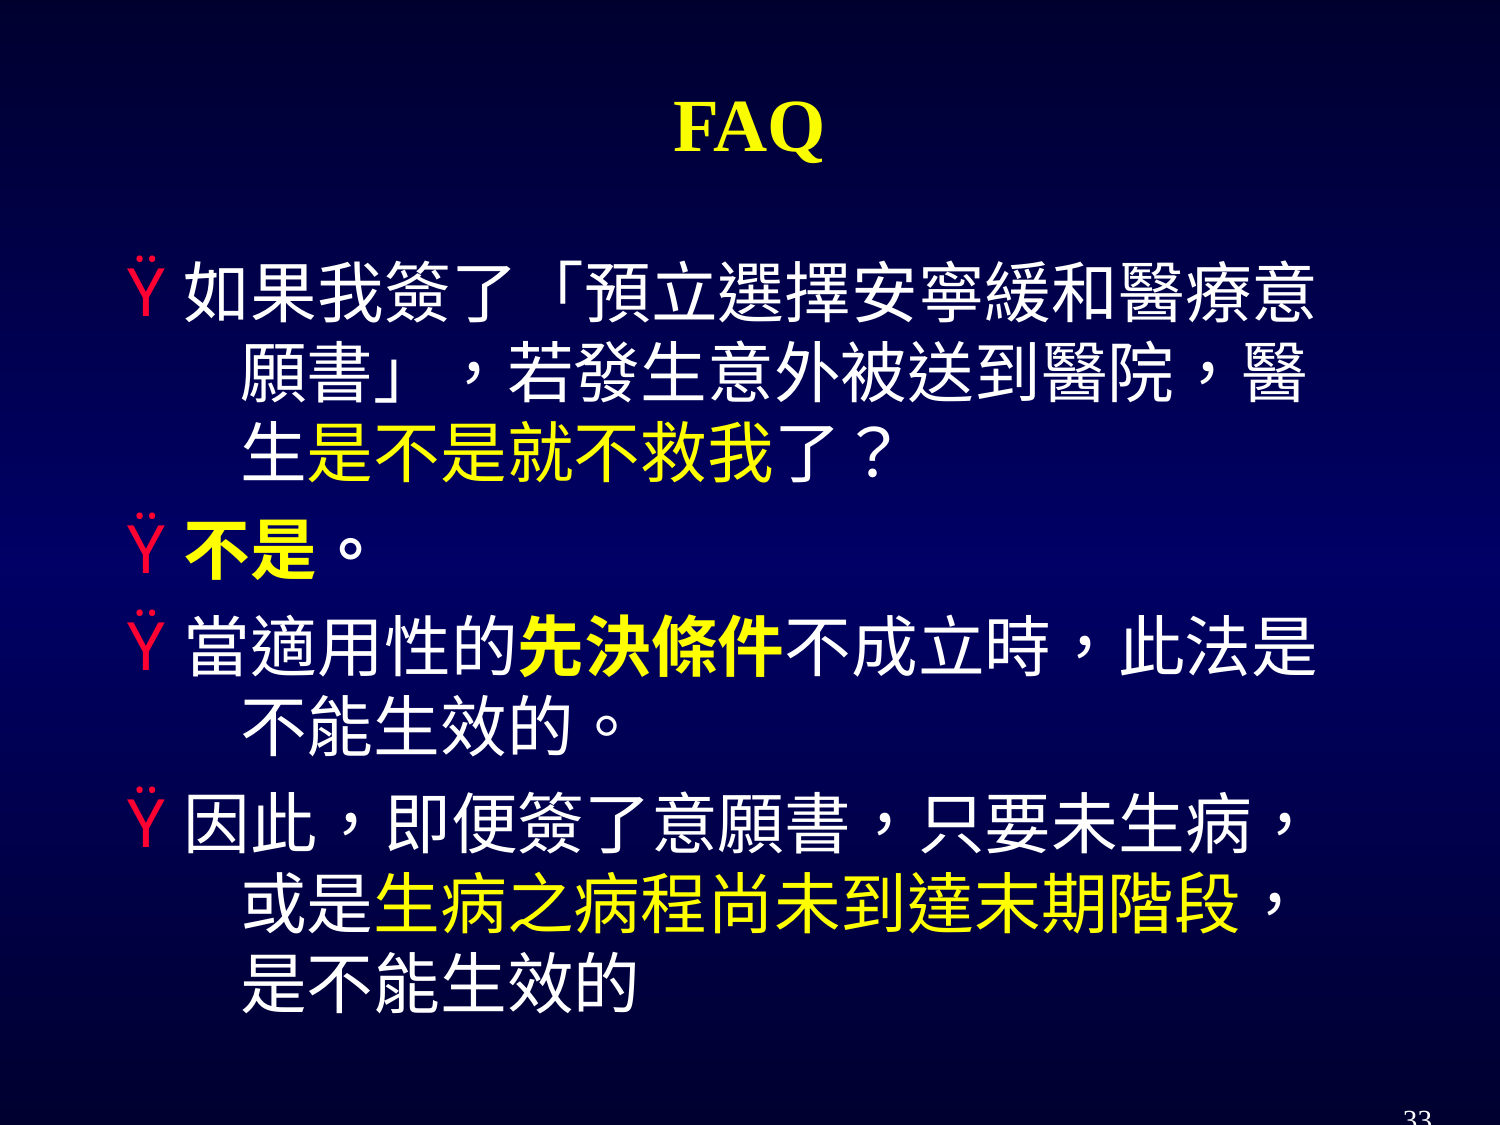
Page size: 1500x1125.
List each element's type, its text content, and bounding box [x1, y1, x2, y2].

title FAQ [112, 54, 1388, 189]
list 如果我簽了「預立選擇安寧緩和醫療意願書」，若發生意外被送到醫院，醫生是不是就不救我了？ 不是。 當適用性的先決條件不成立時，此法是不能生效的。 因此，即便簽了意願書，只要未生病，或是生病之病程尚未到達末期階段，是不能生效的 [112, 243, 1388, 1044]
text_box [1387, 1093, 1491, 1118]
